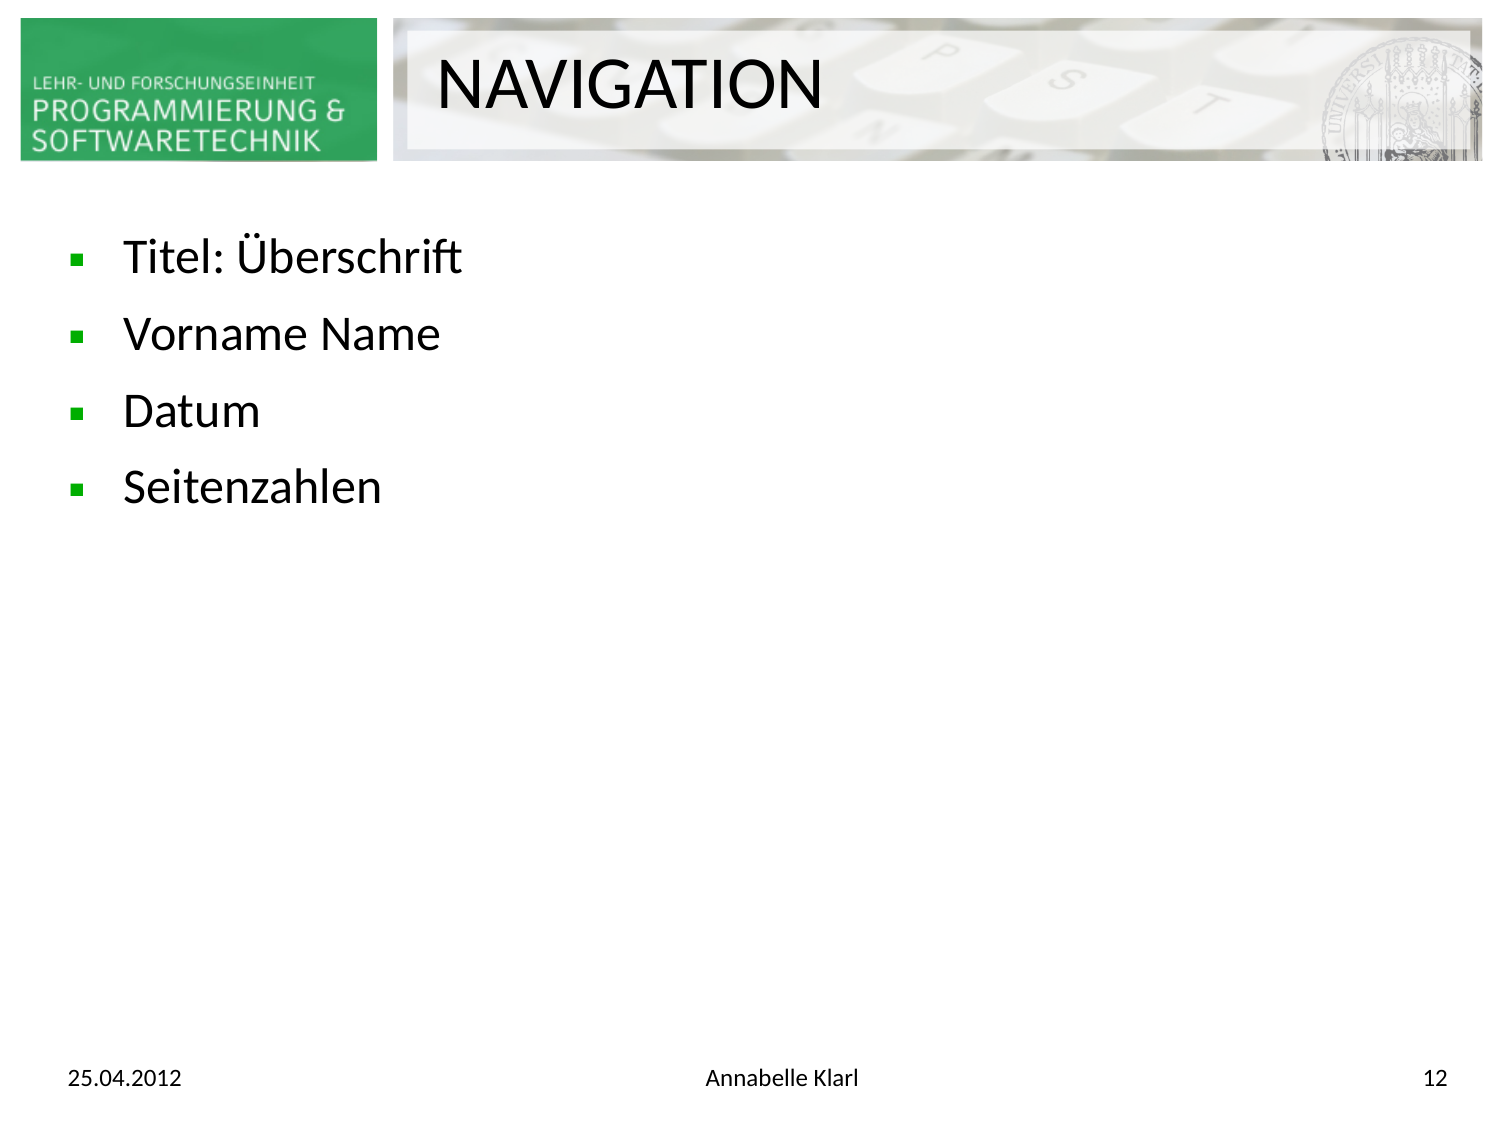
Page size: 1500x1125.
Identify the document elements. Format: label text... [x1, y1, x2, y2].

list Titel: Überschrift Vorname Name Datum Seitenzahlen [52, 236, 1447, 1006]
picture [20, 18, 240, 162]
title NAVIGATION [407, 30, 1471, 150]
